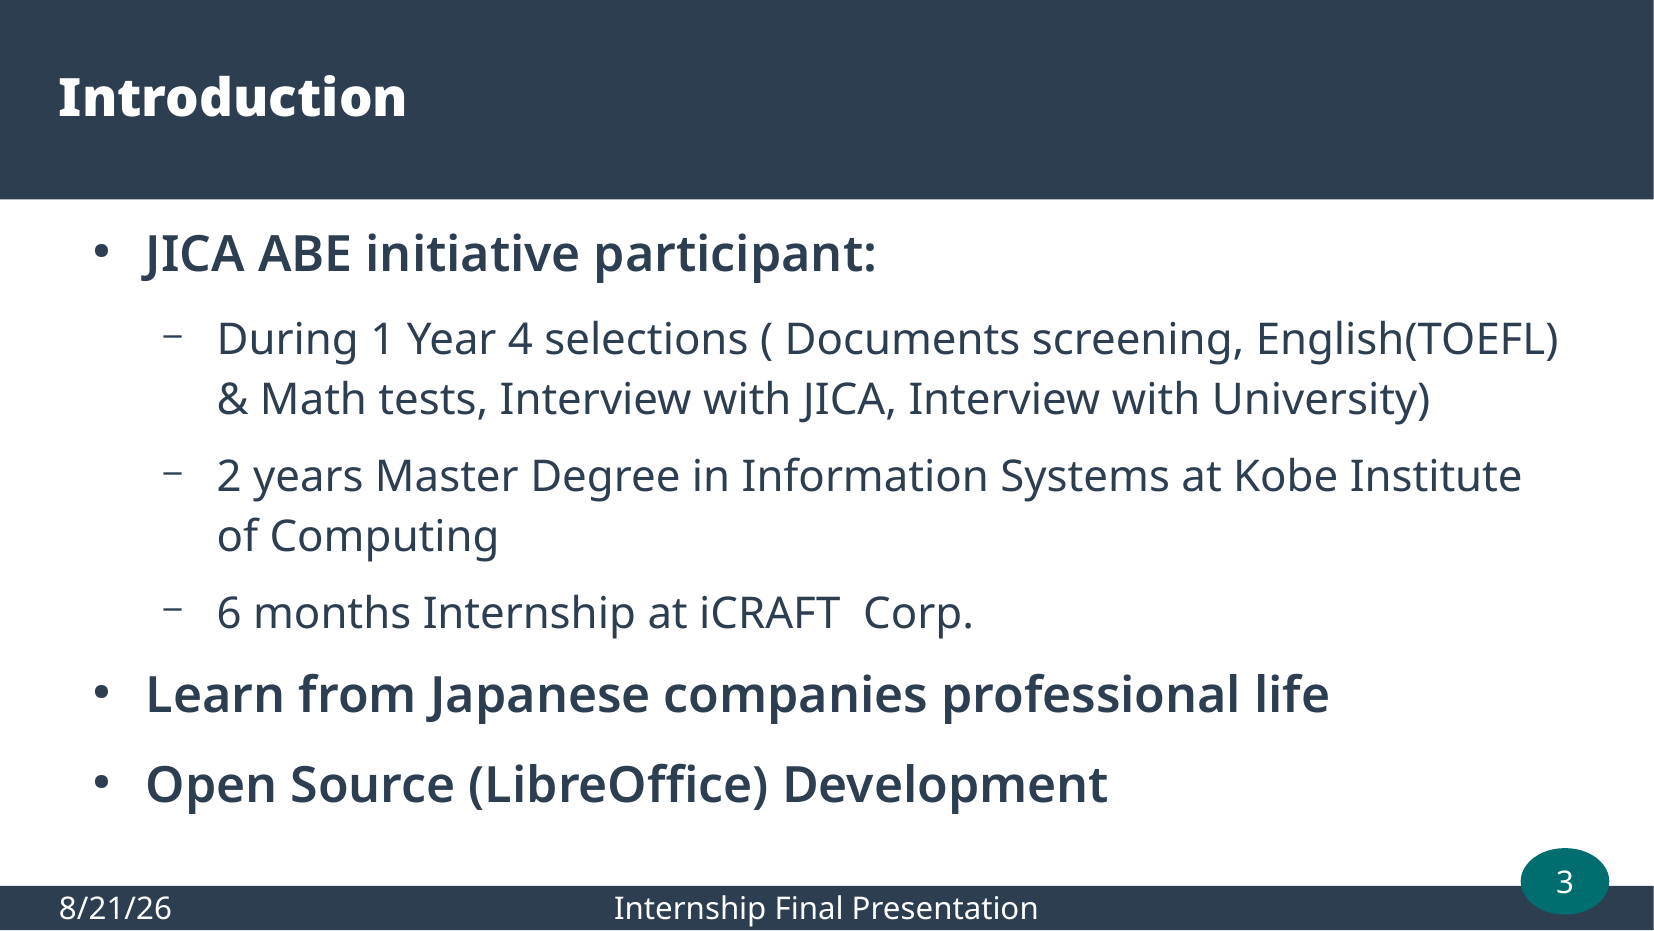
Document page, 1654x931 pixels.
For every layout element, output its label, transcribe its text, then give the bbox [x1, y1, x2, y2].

title Introduction [59, 37, 1595, 155]
list JICA ABE initiative participant: During 1 Year 4 selections ( Documents screening, English(TOEFL) & Math tests, Interview with JICA, Interview with University) 2 years Master Degree in Information Systems at Kobe Institute of Computing 6 months Internship at iCRAFT Corp. Learn from Japanese companies professional life Open Source (LibreOffice) Development [75, 217, 1571, 841]
